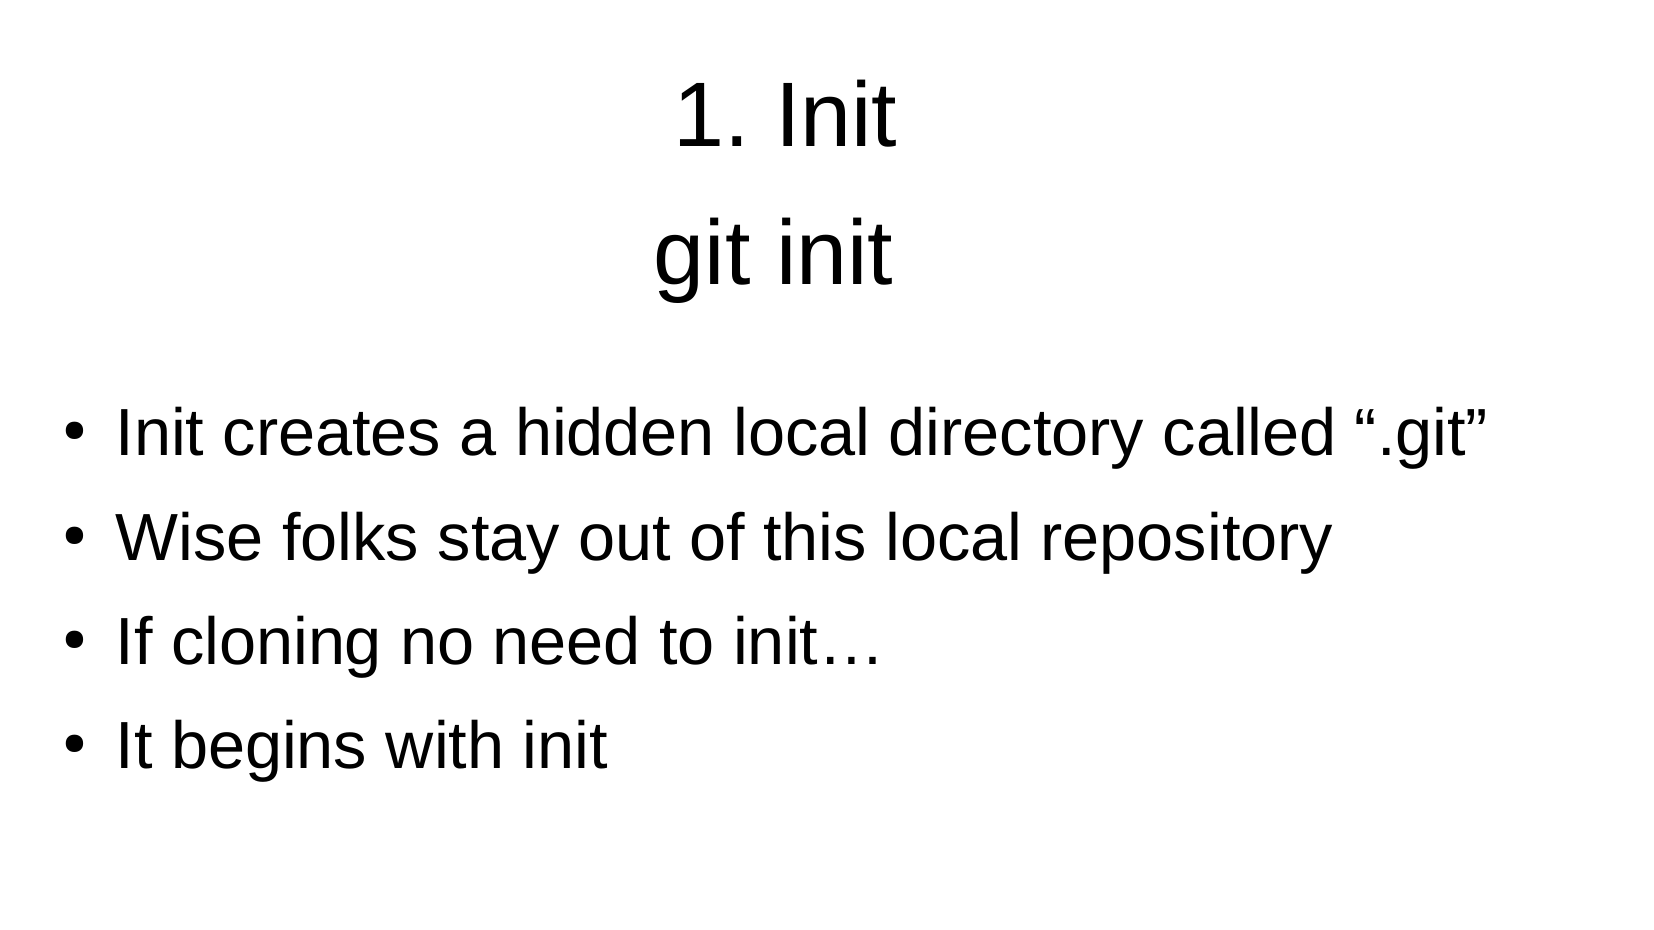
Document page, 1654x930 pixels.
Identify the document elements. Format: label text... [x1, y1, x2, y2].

list Init creates a hidden local directory called “.git” Wise folks stay out of this local repository If cloning no need to init… It begins with init [45, 395, 1591, 881]
title 1. Init [41, 37, 1530, 193]
title git init [30, 174, 1518, 331]
